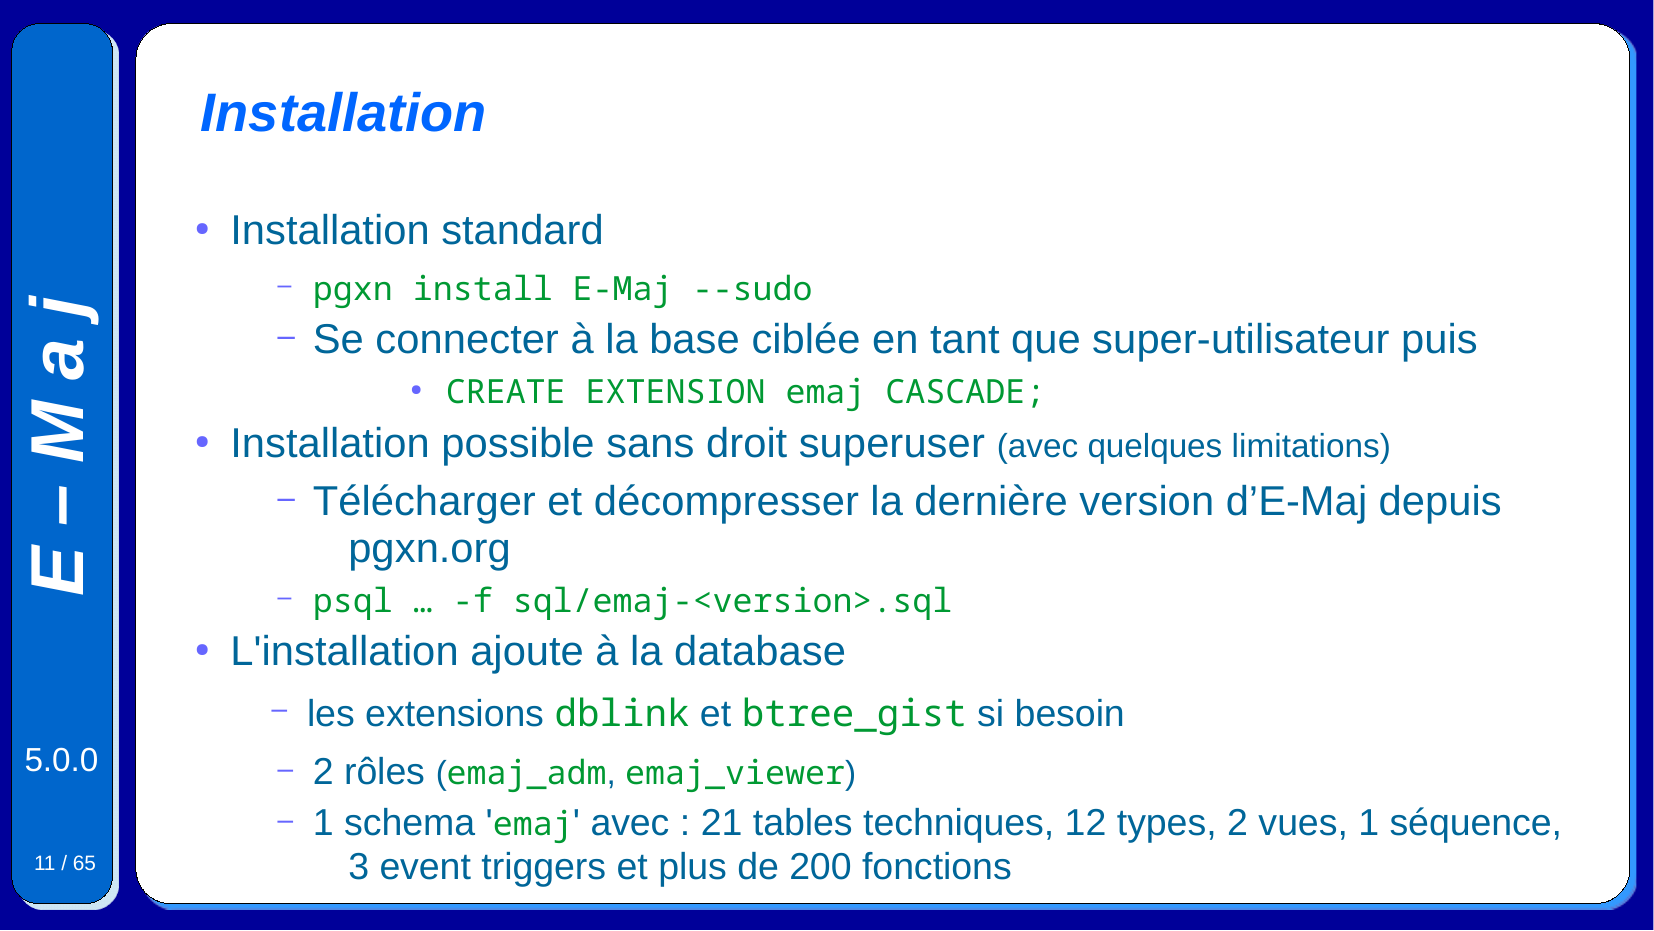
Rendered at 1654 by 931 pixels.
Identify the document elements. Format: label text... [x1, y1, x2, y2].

list Installation standard pgxn install E-Maj --sudo Se connecter à la base ciblée en tant que super-utilisateur puis CREATE EXTENSION emaj CASCADE; Installation possible sans droit superuser (avec quelques limitations) Télécharger et décompresser la dernière version d’E-Maj depuis pgxn.org psql … -f sql/emaj-<version>.sql L'installation ajoute à la database les extensions dblink et btree_gist si besoin 2 rôles (emaj_adm, emaj_viewer) 1 schema 'emaj' avec : 21 tables techniques, 12 types, 2 vues, 1 séquence, 3 event triggers et plus de 200 fonctions [177, 206, 1587, 880]
title Installation [200, 34, 1575, 191]
